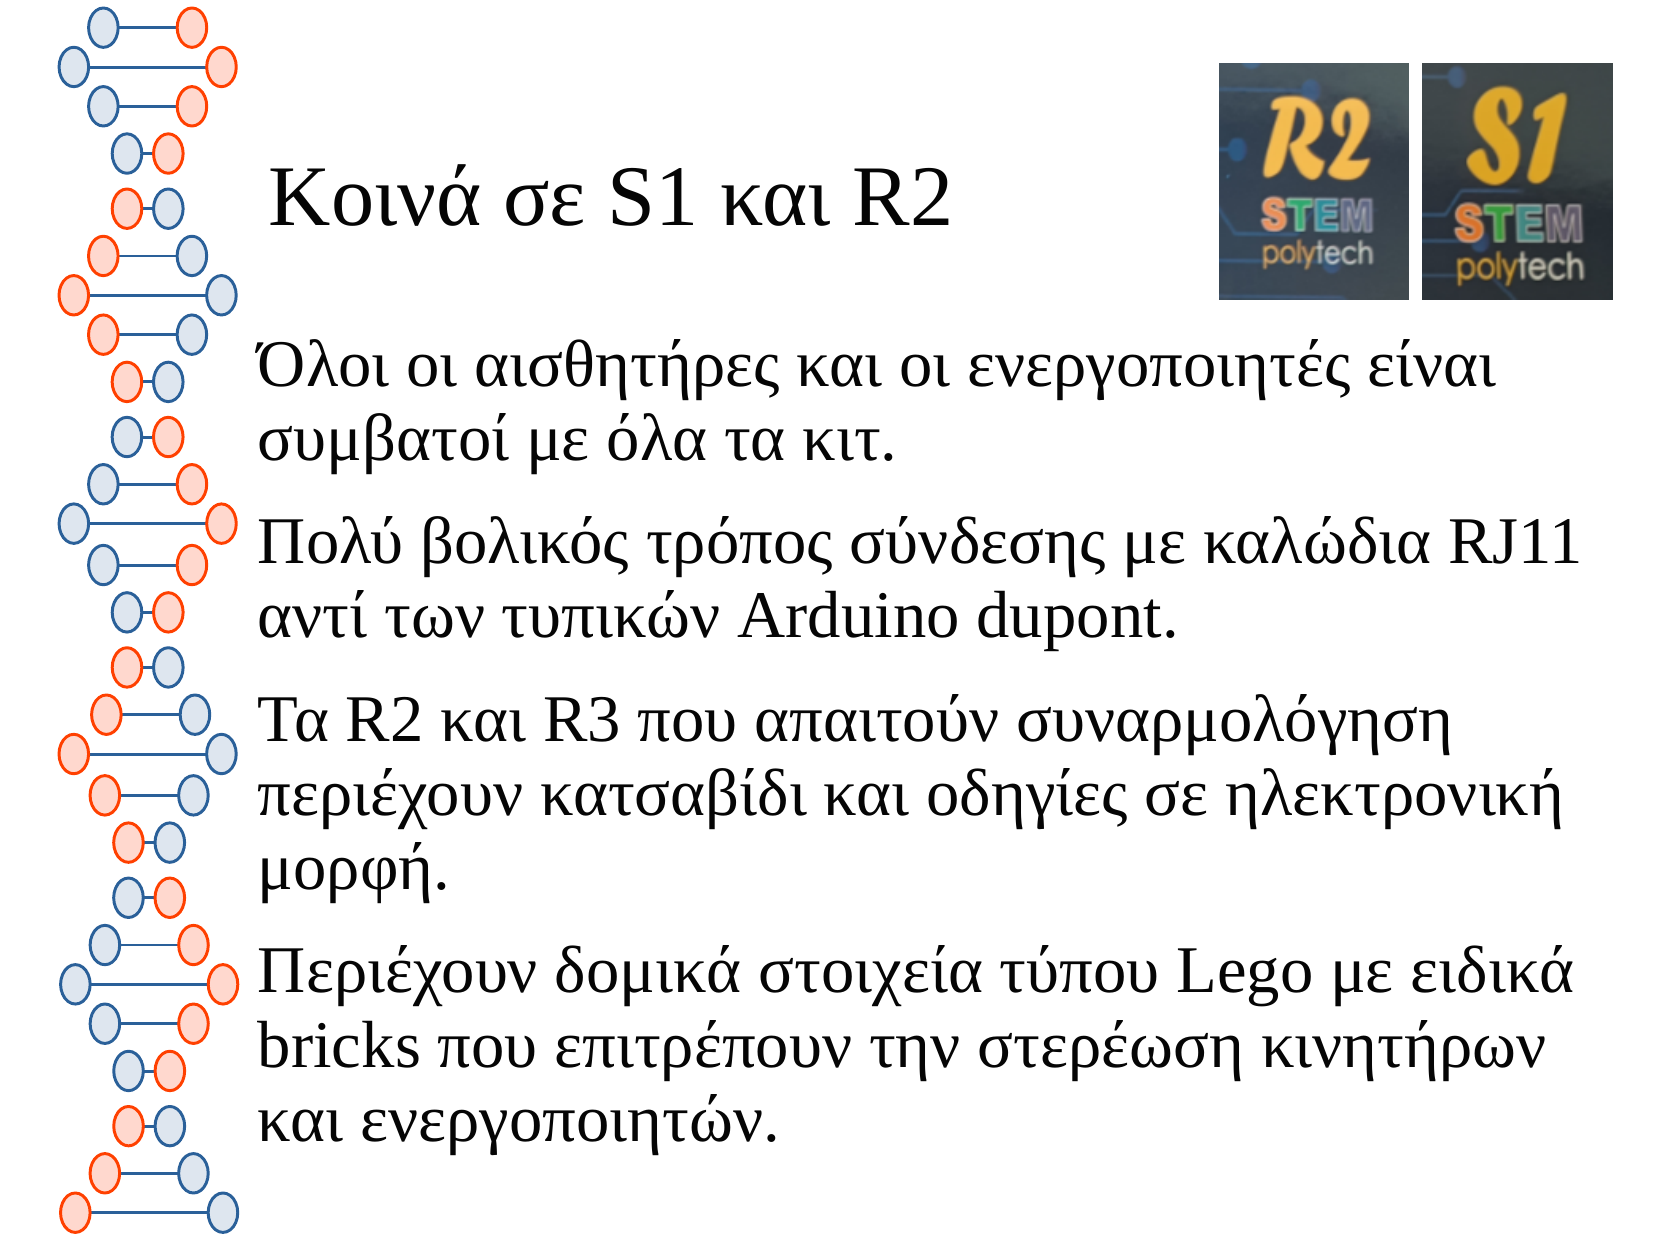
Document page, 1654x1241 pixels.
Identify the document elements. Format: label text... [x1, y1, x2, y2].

picture [1219, 63, 1409, 301]
title Κοινά σε S1 και R2 [204, 92, 1019, 301]
list Όλοι οι αισθητήρες και οι ενεργοποιητές είναι συμβατοί με όλα τα κιτ. Πολύ βολικός τρόπος σύνδεσης με καλώδια RJ11 αντί των τυπικών Arduino dupont. Τα R2 και R3 που απαιτούν συναρμολόγηση περιέχουν κατσαβίδι και οδηγίες σε ηλεκτρονική μορφή. Περιέχουν δομικά στοιχεία τύπου Lego με ειδικά bricks που επιτρέπουν την στερέωση κινητήρων και ενεργοποιητών. [258, 326, 1608, 1164]
picture [1422, 63, 1613, 301]
